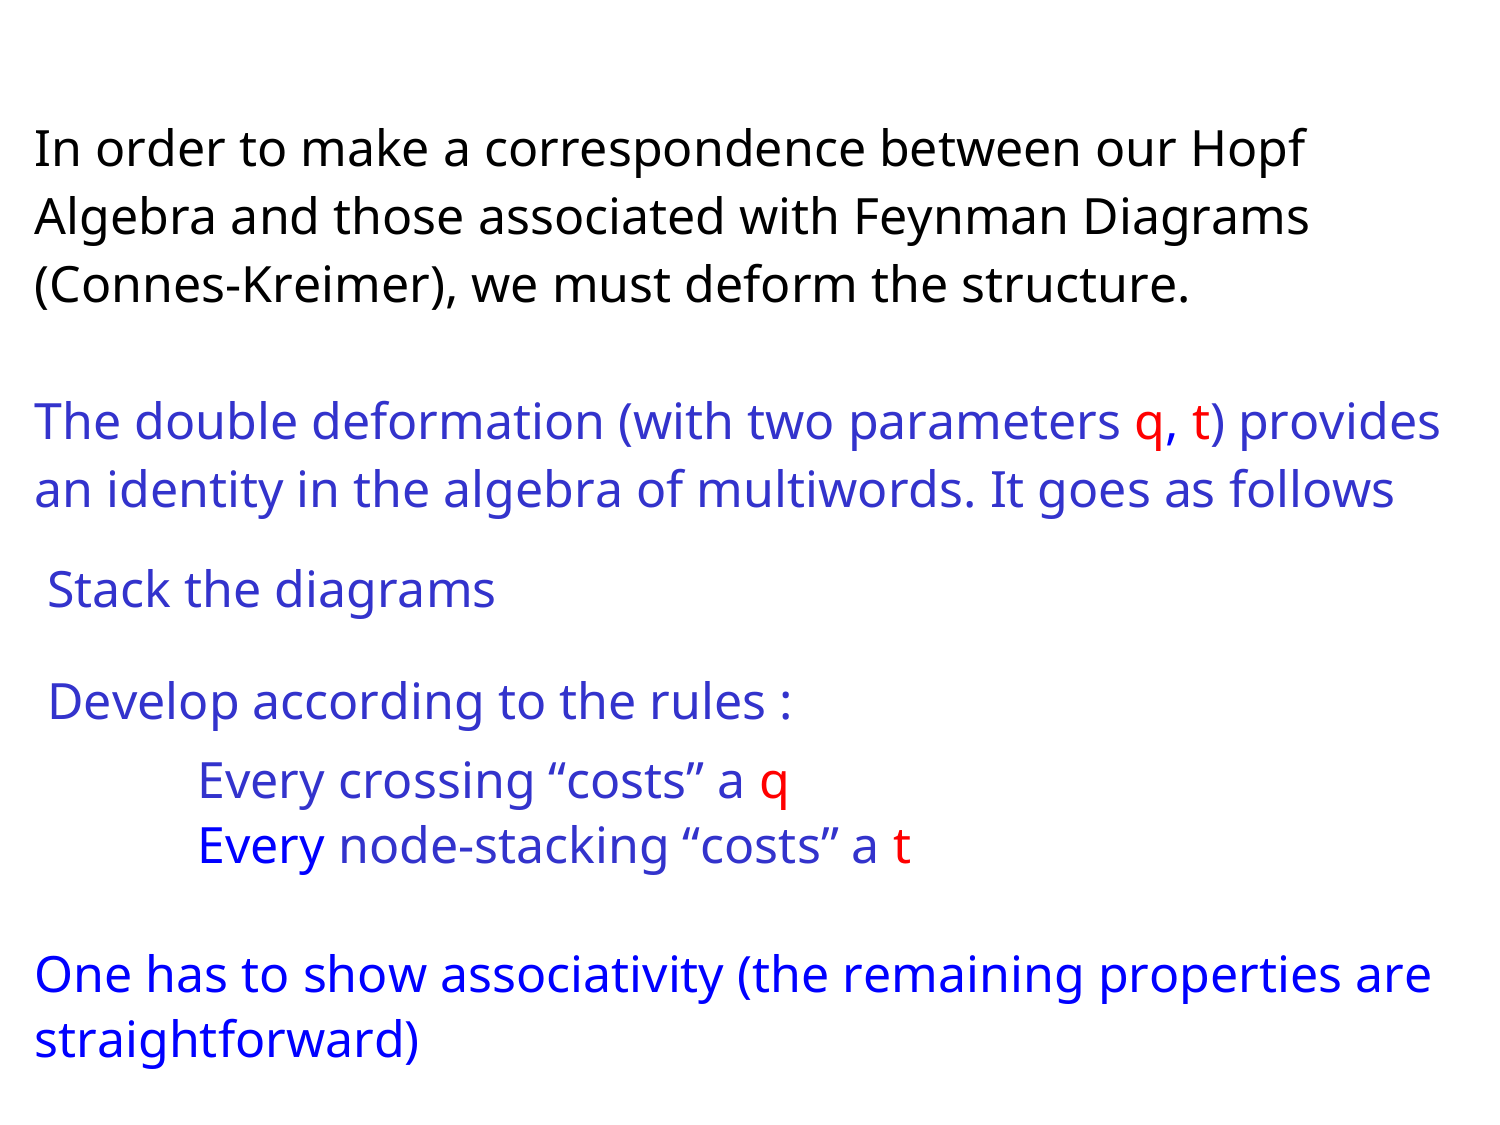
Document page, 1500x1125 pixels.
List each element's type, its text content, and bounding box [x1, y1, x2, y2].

text_box In order to make a correspondence between our Hopf Algebra and those associated with Feynman Diagrams (Connes-Kreimer), we must deform the structure. The double deformation (with two parameters q, t) provides an identity in the algebra of multiwords. It goes as follows Stack the diagrams Develop according to the rules : Every crossing “costs” a q Every node-stacking “costs” a t One has to show associativity (the remaining properties are straightforward) [19, 105, 1483, 1079]
